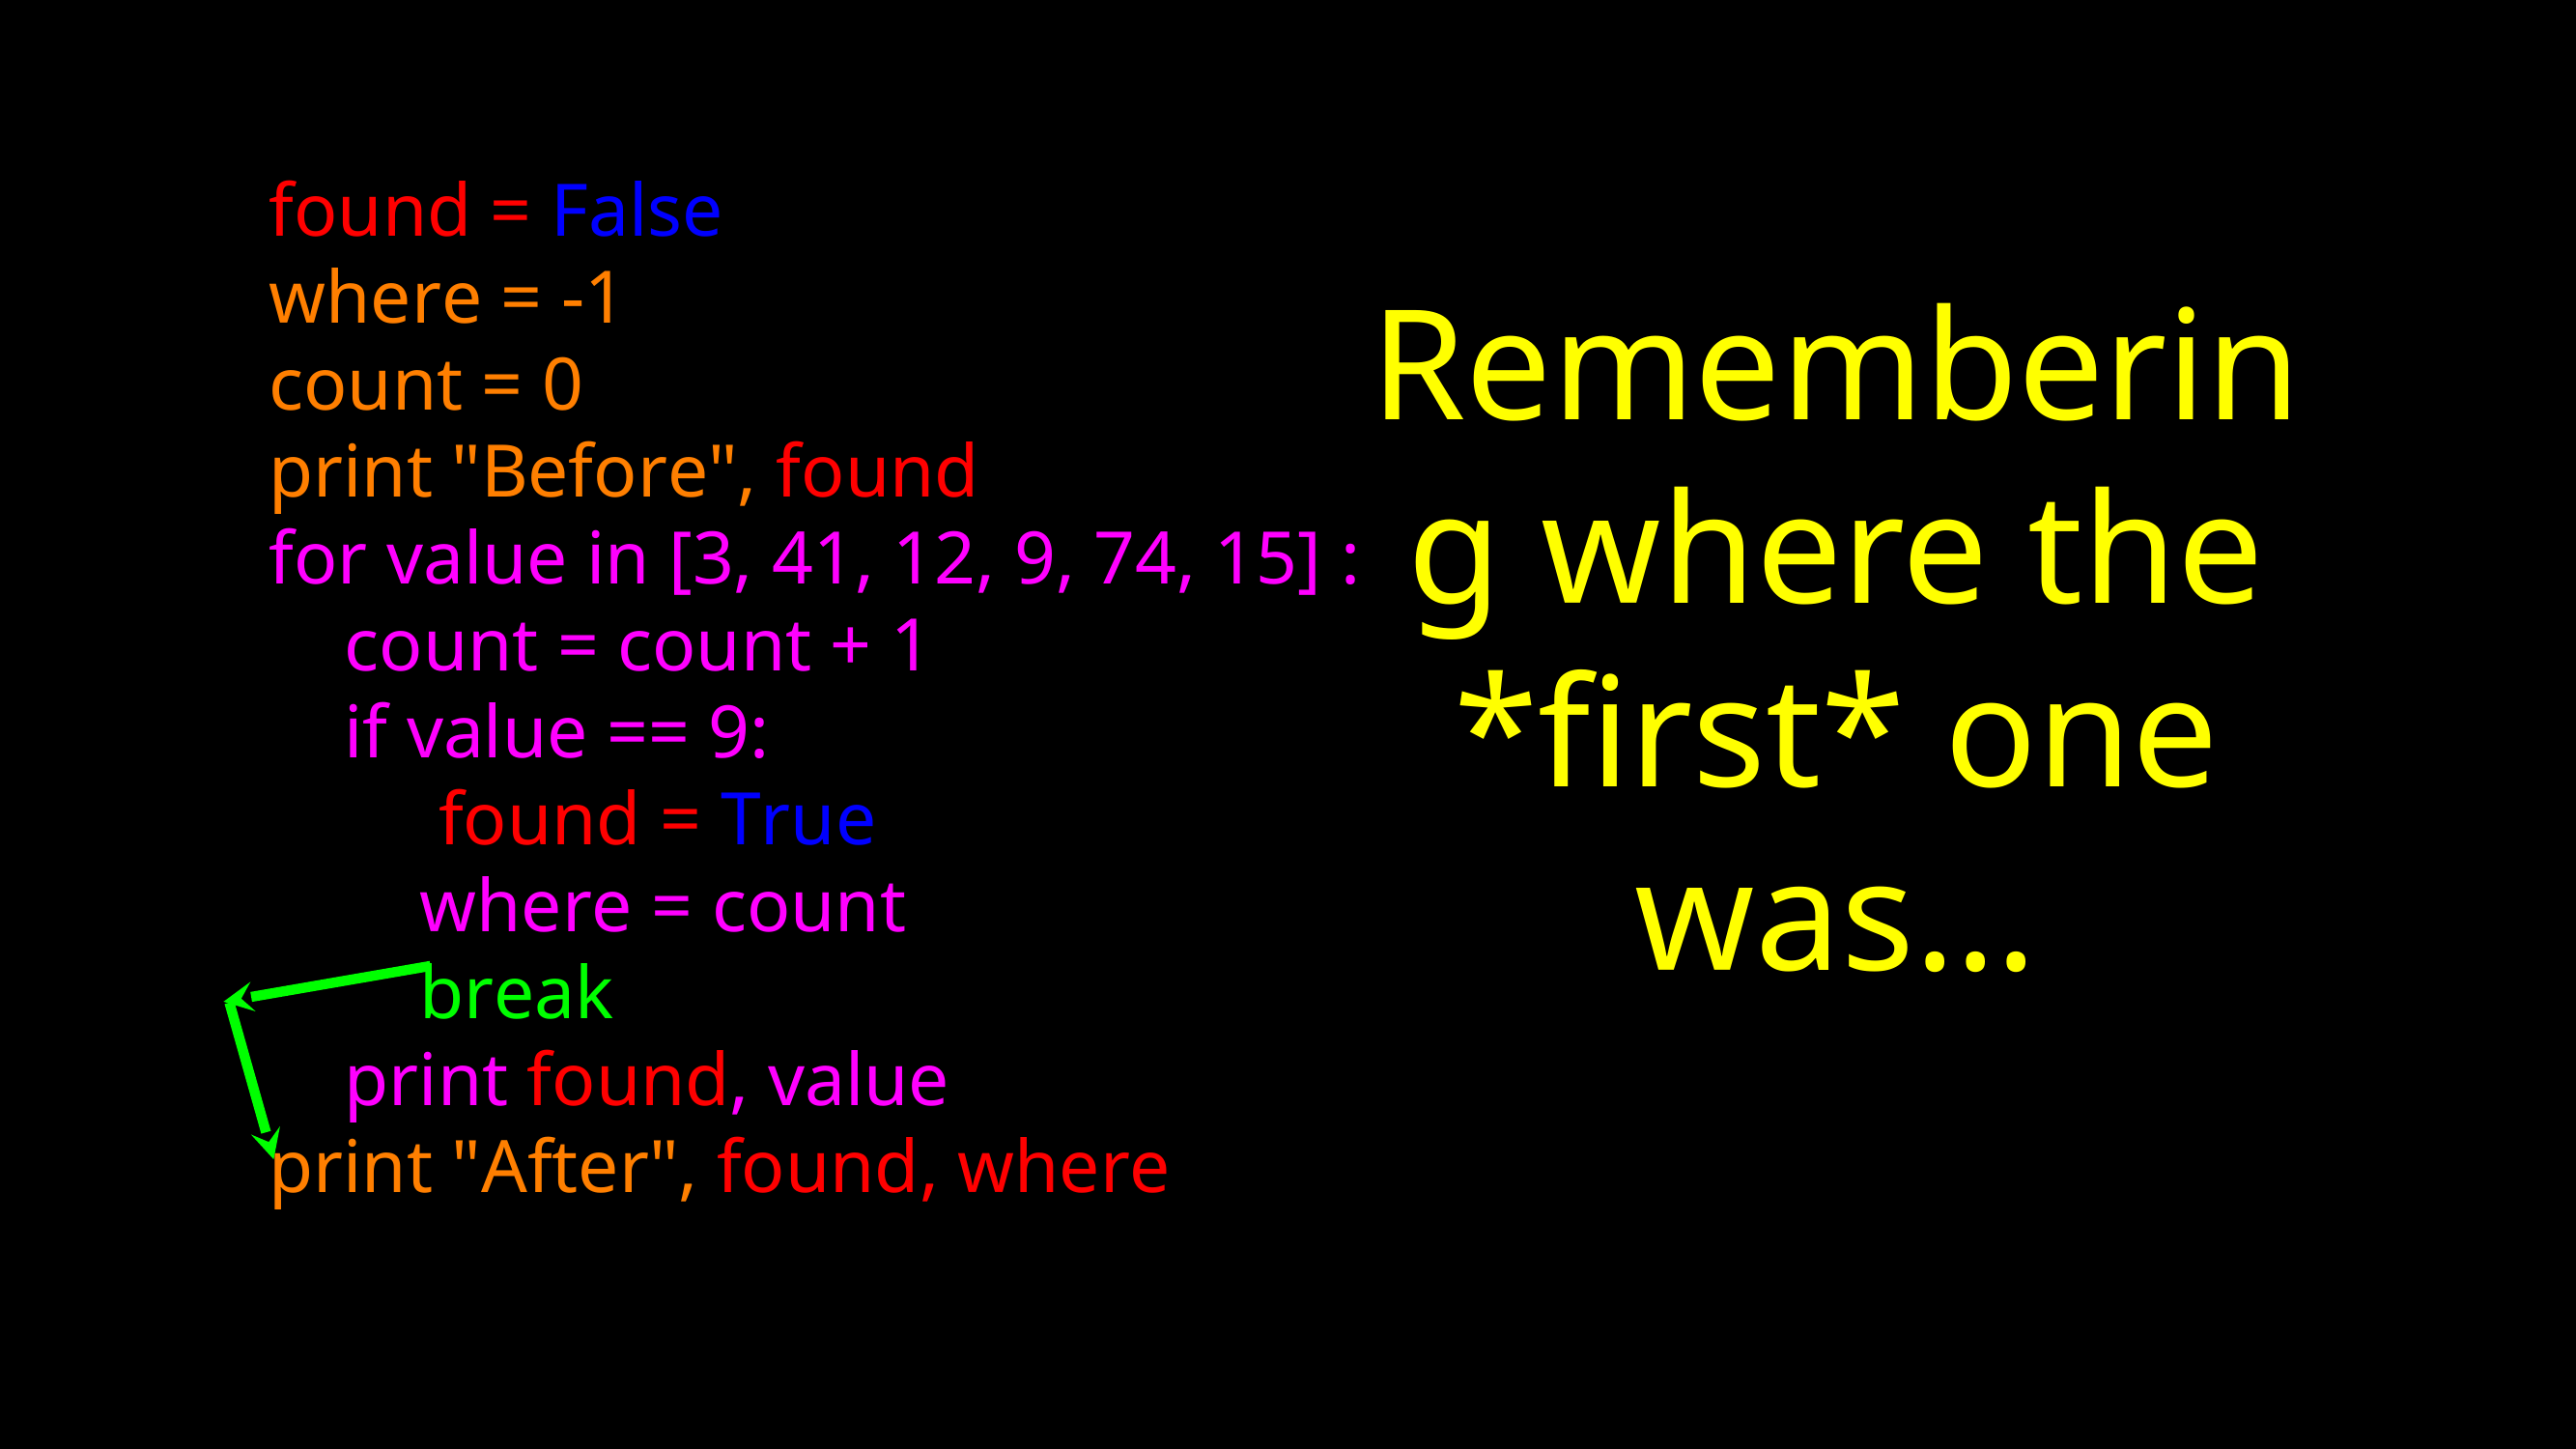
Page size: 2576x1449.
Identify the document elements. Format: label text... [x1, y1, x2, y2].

text_box found = False where = -1 count = 0 print "Before", found for value in [3, 41, 12, 9, 74, 15] : count = count + 1 if value == 9: found = True where = count break print found, value print "After", found, where [269, 163, 1362, 1208]
title Remembering where the *first* one was... [1362, 247, 2353, 1021]
